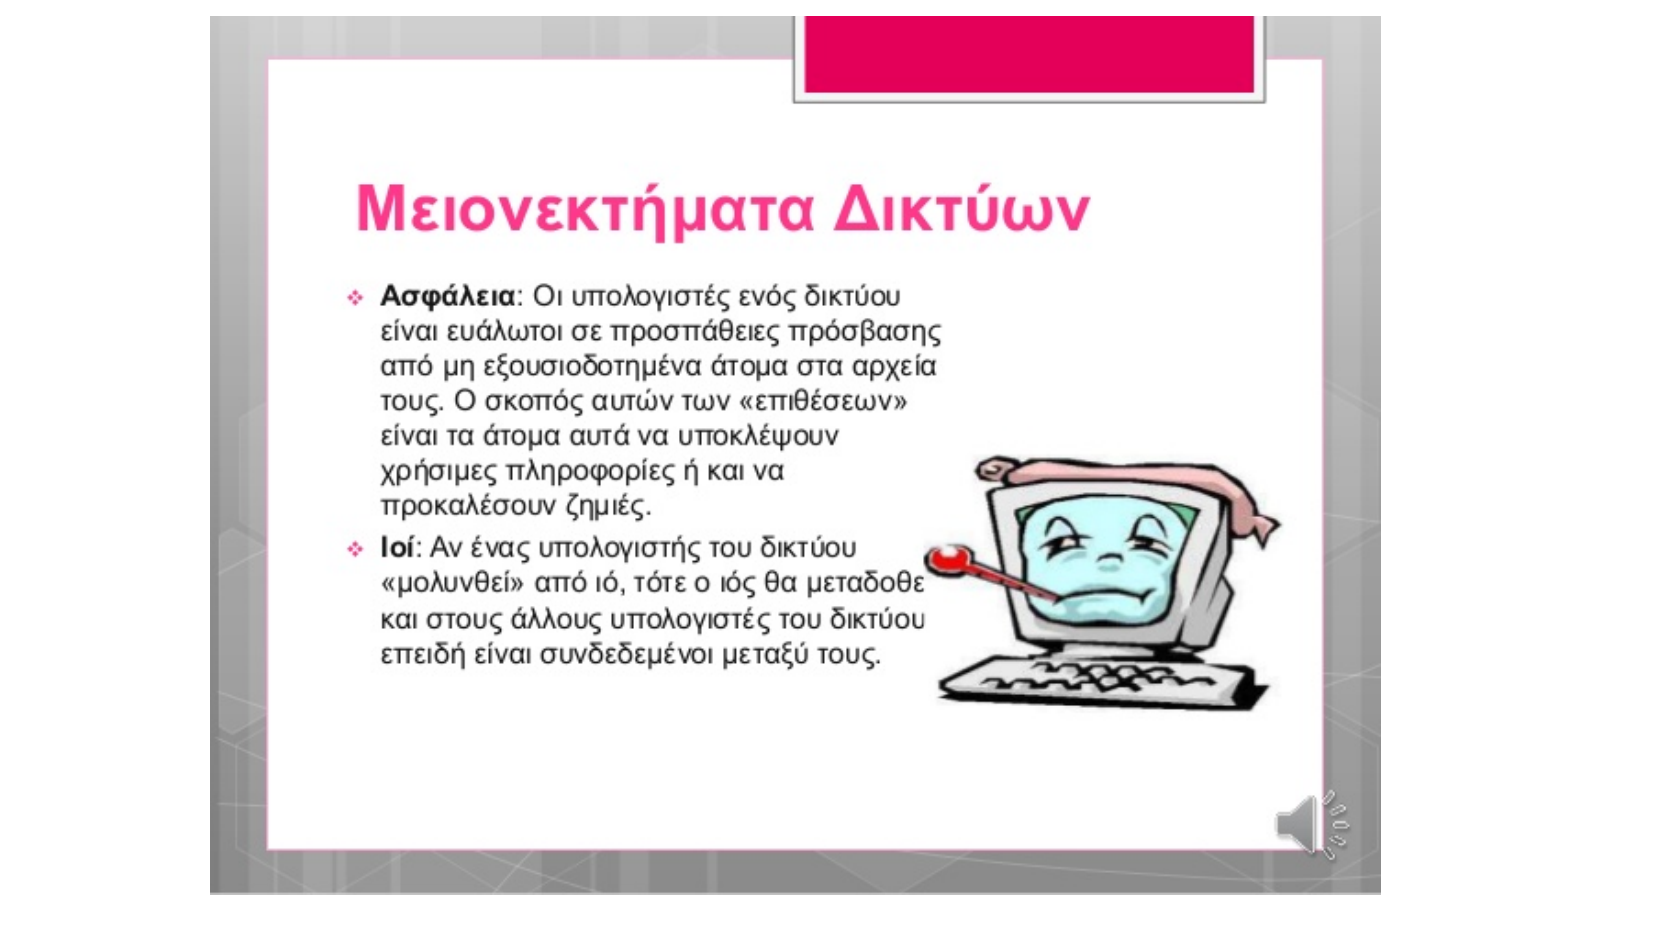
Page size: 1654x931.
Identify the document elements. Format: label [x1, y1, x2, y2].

picture [210, 16, 1381, 895]
